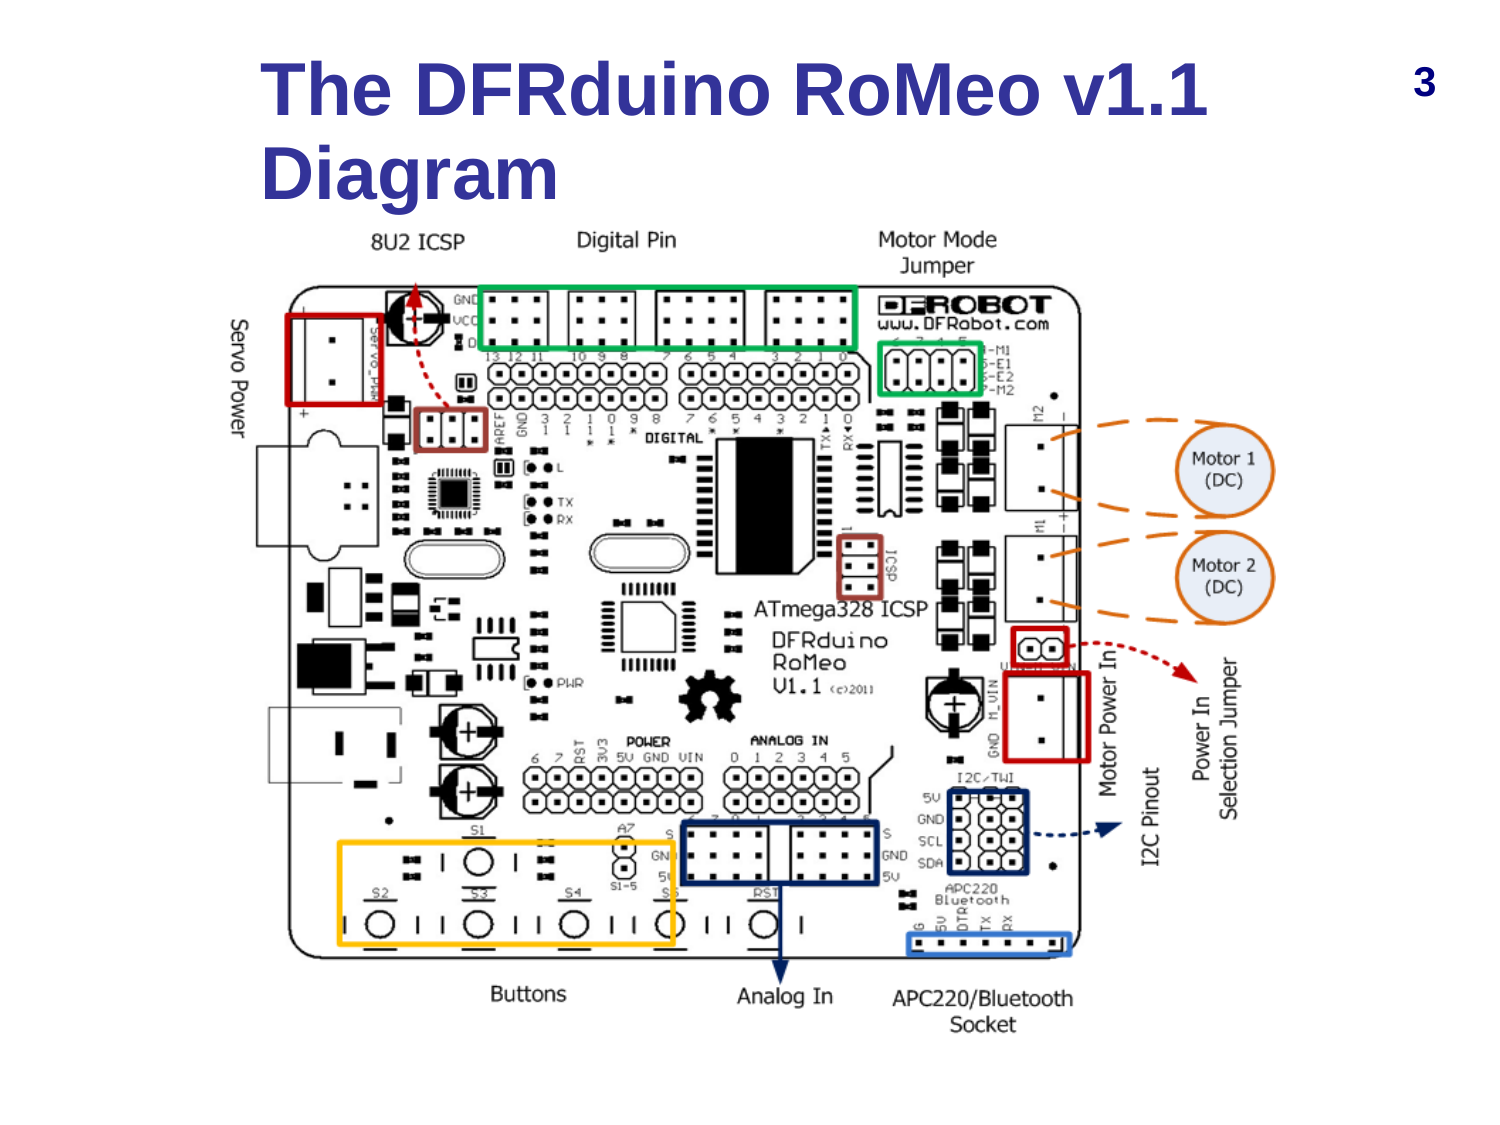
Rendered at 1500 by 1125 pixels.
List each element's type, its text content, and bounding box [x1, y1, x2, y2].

text_box 3 [1387, 47, 1463, 113]
picture [225, 224, 1276, 1040]
title The DFRduino RoMeo v1.1 Diagram [225, 39, 1276, 223]
